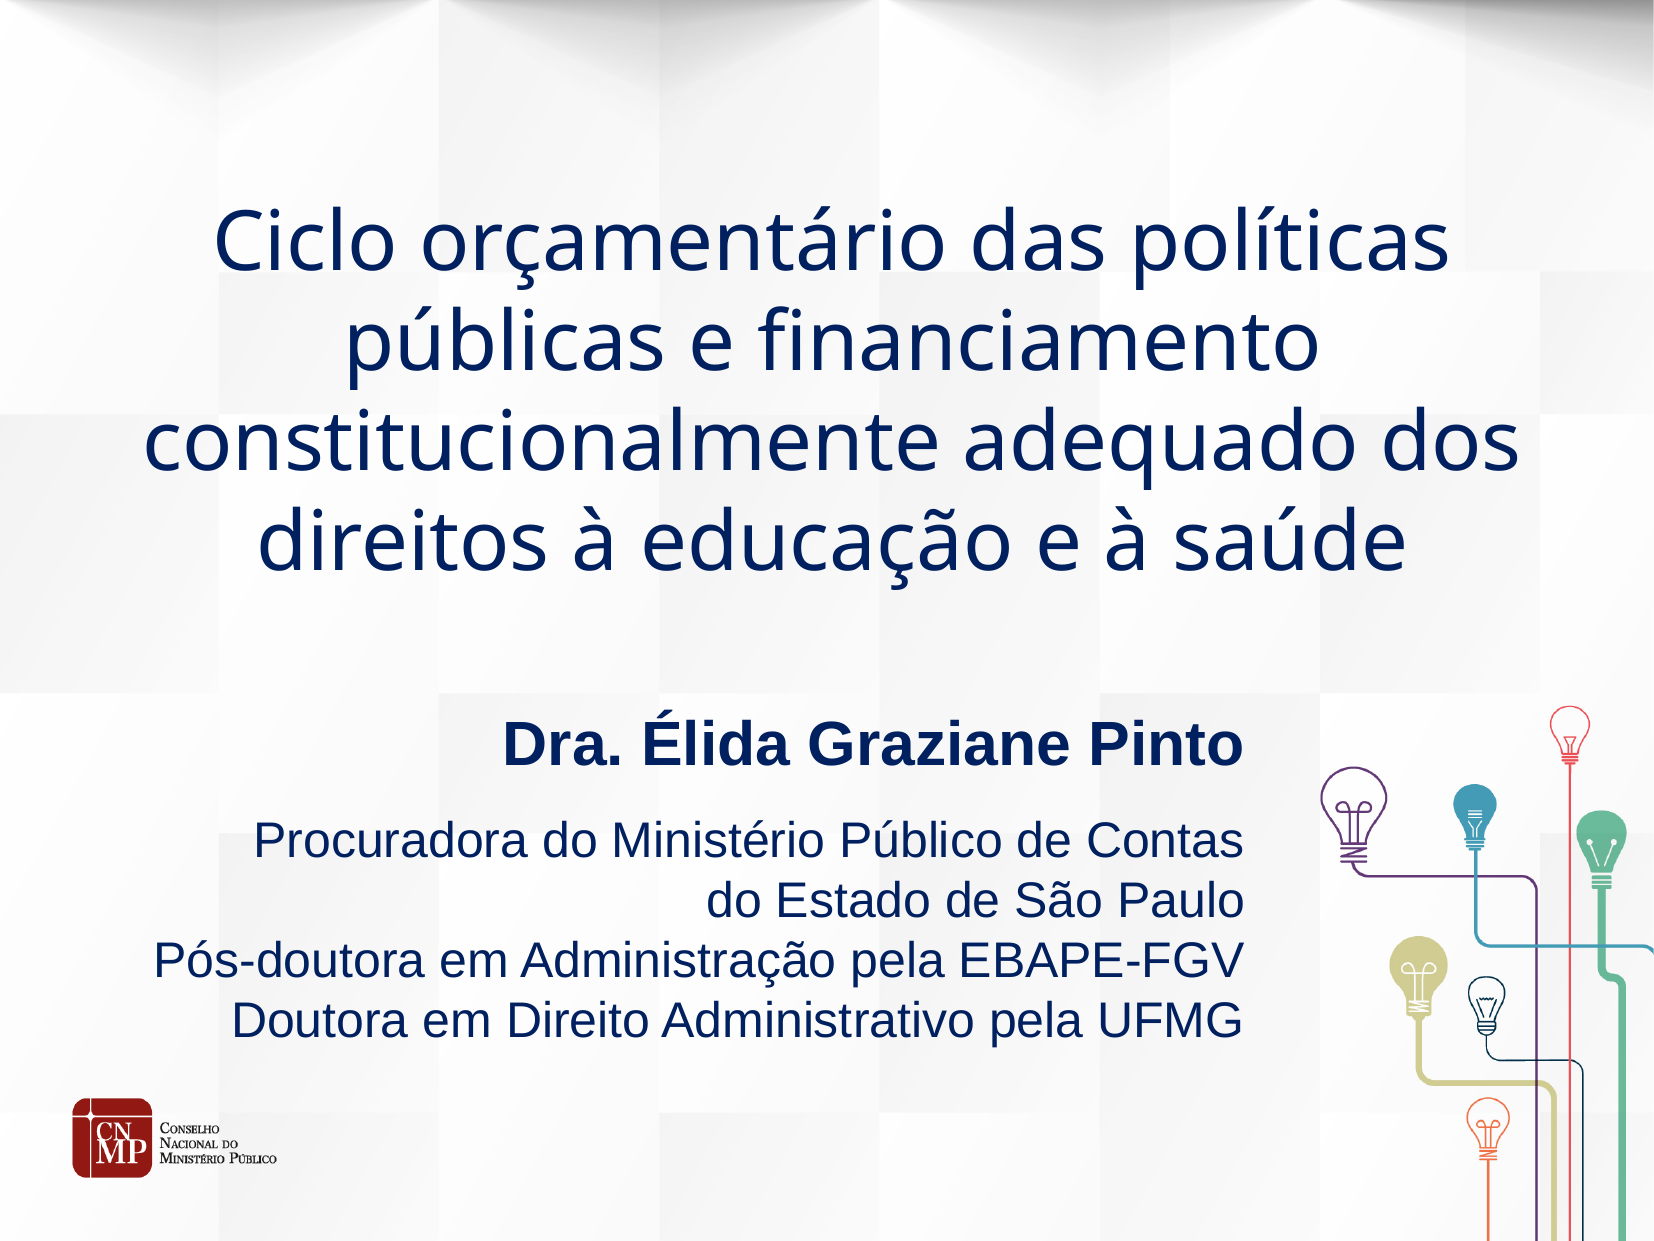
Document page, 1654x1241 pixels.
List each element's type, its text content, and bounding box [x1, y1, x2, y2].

subtitle Dra. Élida Graziane Pinto Procuradora do Ministério Público de Contas do Estado de São Paulo Pós-doutora em Administração pela EBAPE-FGV Doutora em Direito Administrativo pela UFMG [153, 702, 1300, 1058]
title Ciclo orçamentário das políticas públicas e financiamento constitucionalmente adequado dos direitos à educação e à saúde [47, 123, 1619, 652]
